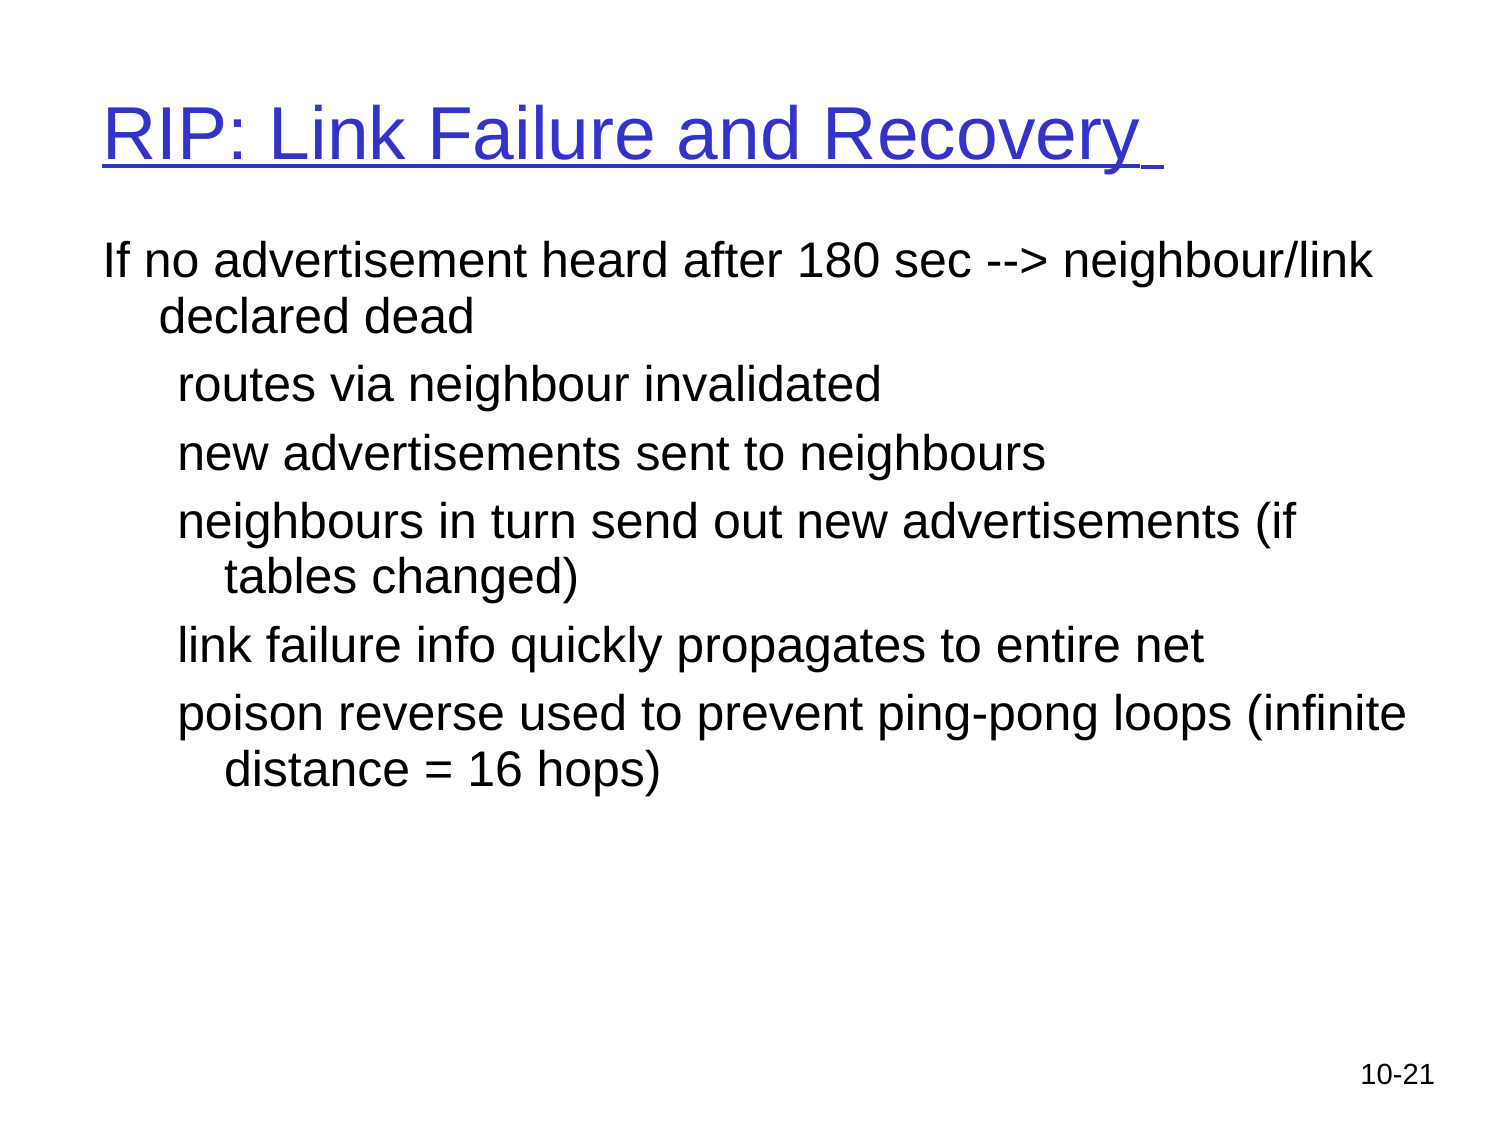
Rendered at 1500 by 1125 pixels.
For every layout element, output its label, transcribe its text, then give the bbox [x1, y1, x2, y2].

title RIP: Link Failure and Recovery [87, 37, 1363, 224]
list If no advertisement heard after 180 sec --> neighbour/link declared dead routes via neighbour invalidated new advertisements sent to neighbours neighbours in turn send out new advertisements (if tables changed) link failure info quickly propagates to entire net poison reverse used to prevent ping-pong loops (infinite distance = 16 hops) [87, 224, 1438, 1075]
